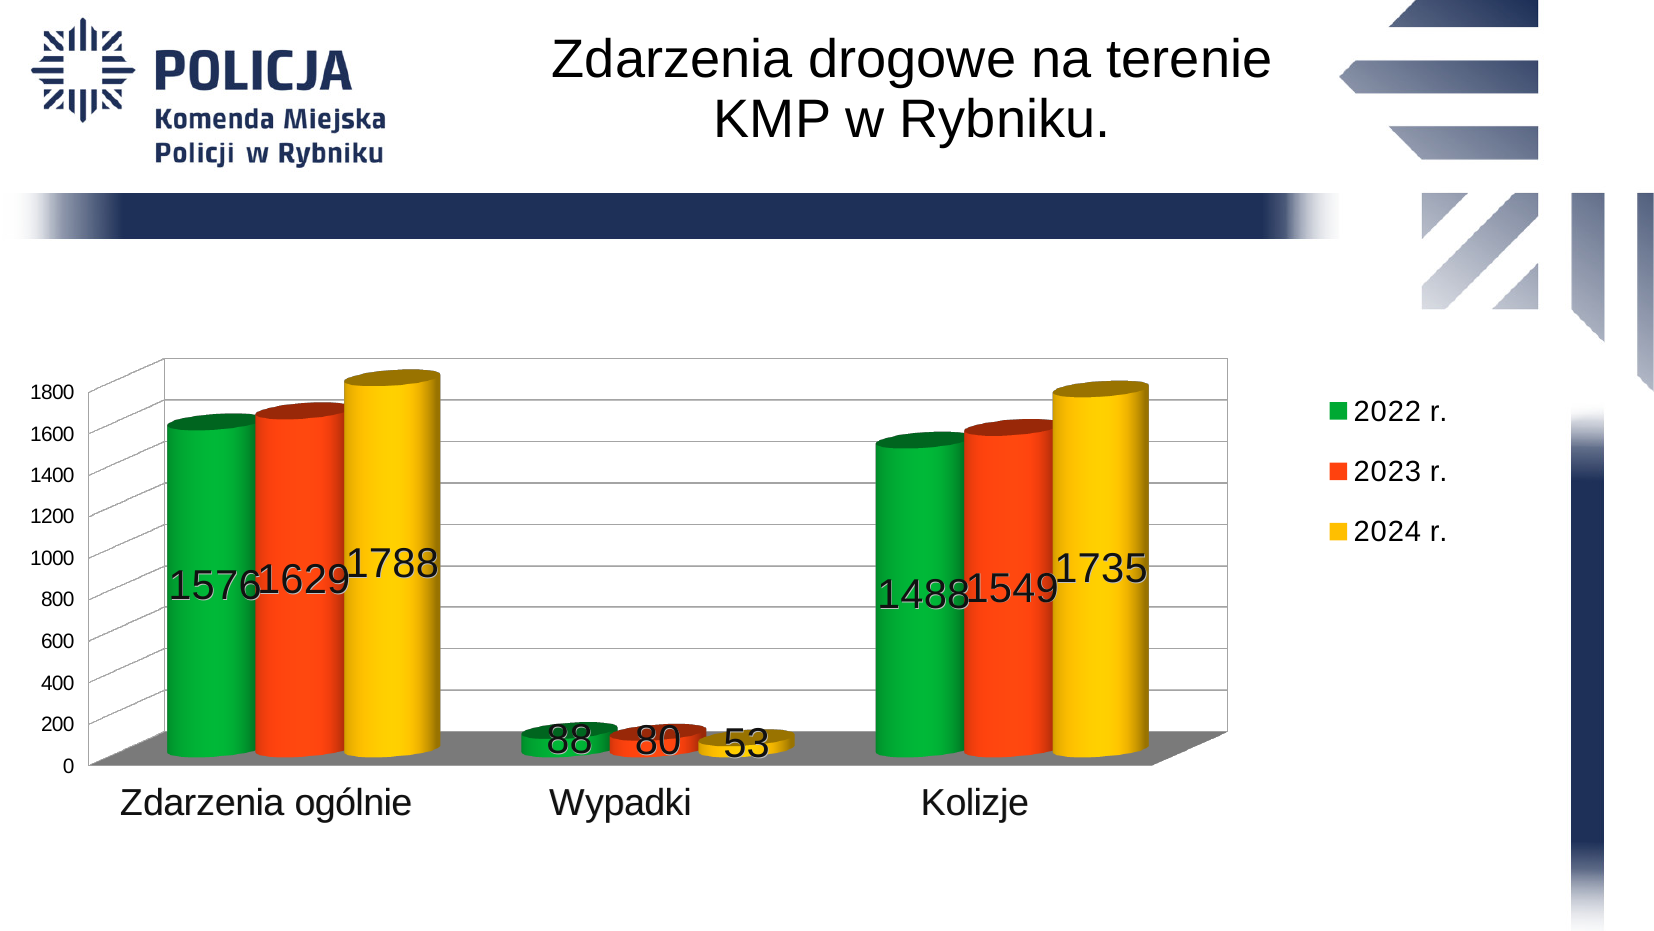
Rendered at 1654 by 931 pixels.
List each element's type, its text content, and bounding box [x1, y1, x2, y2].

picture [0, 0, 1654, 931]
title Zdarzenia drogowe na terenie KMP w Rybniku. [171, 0, 1654, 178]
chart [13, 219, 1522, 836]
